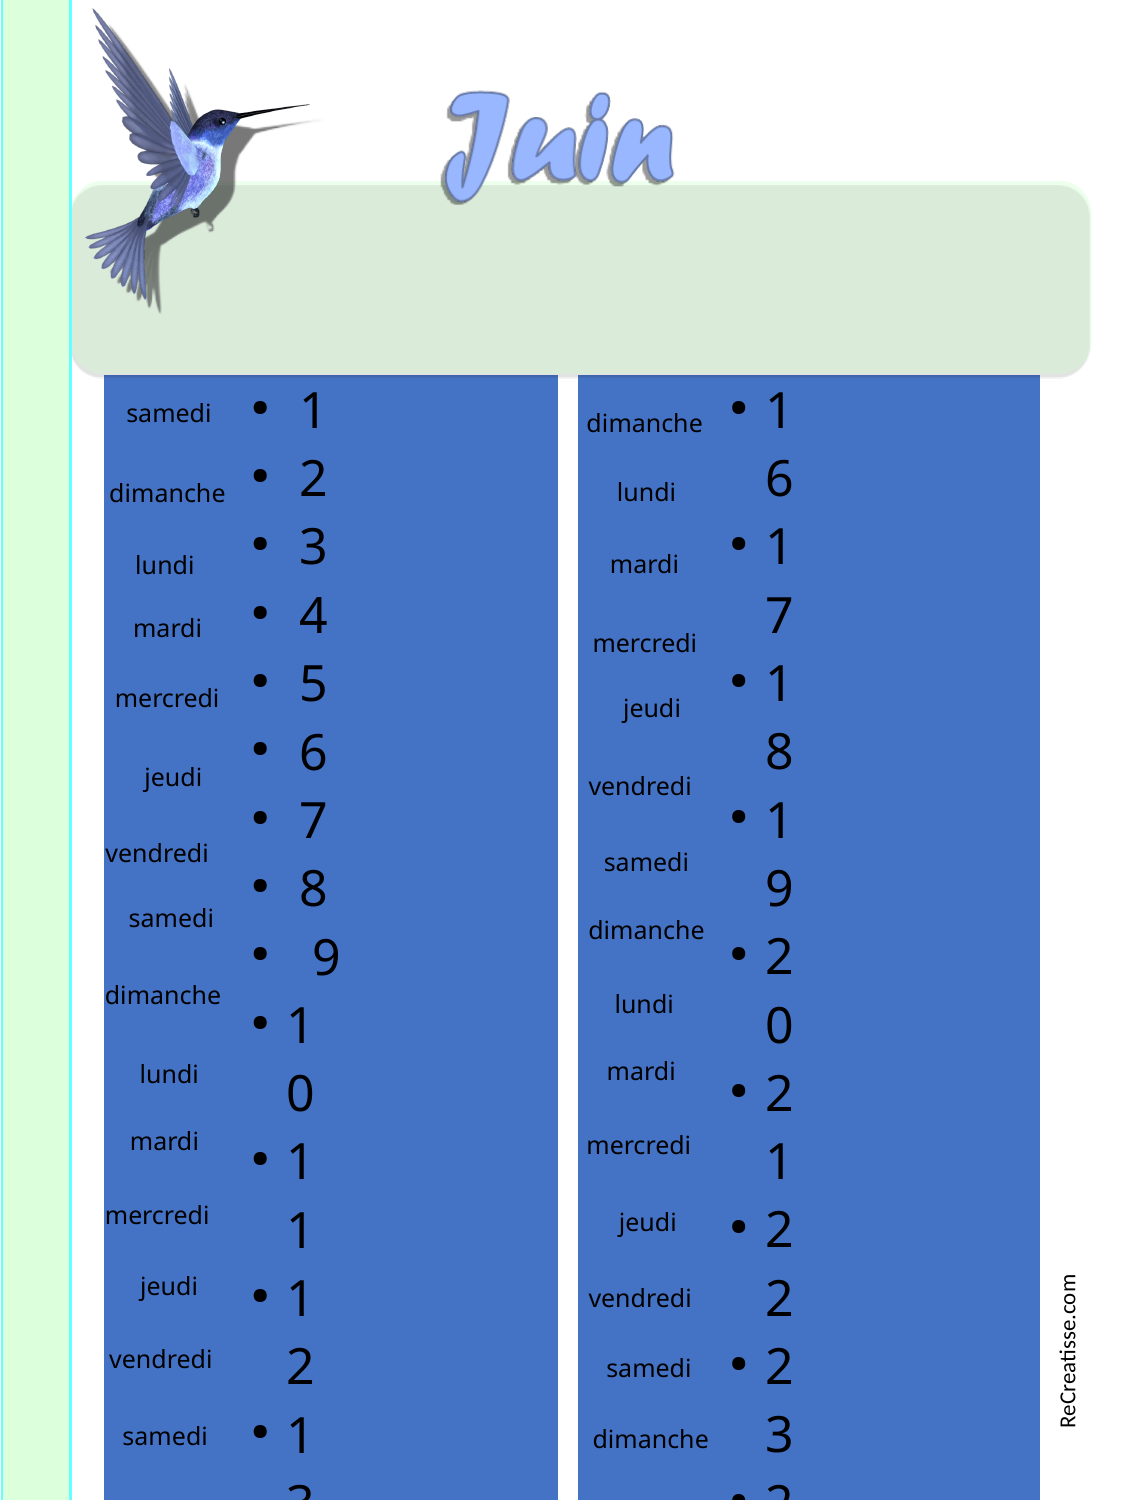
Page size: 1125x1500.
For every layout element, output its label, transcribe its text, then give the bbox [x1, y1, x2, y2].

table_cell [104, 580, 251, 648]
table_cell 19 [730, 785, 817, 921]
table_cell [104, 443, 251, 512]
text_box samedi [591, 1345, 707, 1390]
table_cell 22 [730, 1194, 817, 1331]
table_cell 24 [730, 1468, 817, 1500]
text_box dimanche [94, 470, 241, 515]
table_cell [342, 853, 558, 921]
table_cell [342, 990, 558, 1126]
text_box dimanche [90, 972, 237, 1017]
table_cell [342, 785, 558, 853]
table_cell [104, 512, 251, 580]
table_cell [342, 648, 558, 717]
picture [428, 50, 1067, 217]
table_cell 21 [730, 1058, 817, 1194]
table_cell [104, 921, 251, 990]
table_cell 10 [251, 990, 342, 1126]
table_cell 5 [251, 648, 342, 717]
table_cell [342, 717, 558, 785]
text_box jeudi [608, 685, 696, 730]
text_box lundi [120, 542, 210, 587]
table_cell 18 [730, 648, 817, 785]
text_box mardi [592, 1048, 691, 1093]
table_cell 8 [251, 853, 342, 921]
text_box dimanche [571, 400, 718, 445]
text_box vendredi [90, 830, 224, 875]
table_cell [578, 785, 730, 921]
table_cell [578, 511, 730, 648]
table_cell [817, 785, 1040, 921]
table_cell [342, 1263, 558, 1400]
table_cell 20 [730, 921, 817, 1058]
text_box mercredi [100, 675, 235, 720]
text_box dimanche [573, 907, 720, 952]
picture [85, 8, 310, 300]
table_cell [817, 511, 1040, 648]
table_cell [578, 1331, 730, 1468]
table_cell [104, 785, 251, 853]
text_box samedi [114, 895, 229, 940]
text_box ReCreatisse.com [1045, 1259, 1088, 1443]
table_cell [578, 1058, 730, 1194]
table_header [342, 375, 558, 443]
table_cell [817, 1058, 1040, 1194]
text_box vendredi [574, 763, 707, 808]
table_cell [342, 580, 558, 648]
table_cell [578, 921, 730, 1058]
table_cell [104, 717, 251, 785]
table_cell [578, 648, 730, 785]
text_box lundi [602, 469, 692, 514]
text_box vendredi [574, 1275, 707, 1320]
table_header [578, 375, 730, 511]
table_cell [104, 853, 251, 921]
table_cell 23 [730, 1331, 817, 1468]
table_cell 4 [251, 580, 342, 648]
text_box lundi [600, 981, 689, 1026]
text_box mardi [115, 1118, 214, 1163]
text_box [2, 0, 1092, 1500]
text_box samedi [589, 839, 704, 884]
table_cell [817, 648, 1040, 785]
text_box mercredi [578, 620, 713, 665]
table_cell [817, 1331, 1040, 1468]
text_box mercredi [572, 1122, 707, 1167]
table_cell [817, 921, 1040, 1058]
table_header 1 [251, 375, 342, 443]
table_cell [104, 648, 251, 717]
text_box jeudi [125, 1263, 213, 1308]
table_cell [342, 921, 558, 990]
table_cell [578, 1194, 730, 1331]
text_box lundi [125, 1051, 214, 1096]
table_cell [104, 990, 251, 1126]
table_cell 2 [251, 443, 342, 512]
table_cell [342, 512, 558, 580]
table_cell 9 [251, 921, 342, 990]
table_cell [342, 443, 558, 512]
text_box jeudi [604, 1199, 692, 1244]
text_box dimanche [578, 1417, 724, 1462]
table_cell 3 [251, 512, 342, 580]
text_box samedi [107, 1413, 223, 1458]
table_cell 13 [251, 1400, 342, 1500]
text_box mercredi [90, 1192, 225, 1237]
text_box samedi [111, 390, 227, 436]
table_cell 7 [251, 785, 342, 853]
table_header [817, 375, 1040, 511]
text_box jeudi [129, 754, 218, 799]
table_header 16 [730, 375, 817, 511]
table_cell [104, 1126, 251, 1263]
text_box mardi [595, 541, 694, 586]
table_cell 17 [730, 511, 817, 648]
text_box vendredi [94, 1336, 228, 1381]
table_cell [342, 1126, 558, 1263]
table_header [104, 375, 251, 443]
table_cell [817, 1468, 1040, 1500]
table_cell [342, 1400, 558, 1500]
table_cell [817, 1194, 1040, 1331]
table_cell [104, 1263, 251, 1400]
table_cell 12 [251, 1263, 342, 1400]
table_cell 11 [251, 1126, 342, 1263]
table_cell [578, 1468, 730, 1500]
table_cell 6 [251, 717, 342, 785]
text_box mardi [118, 605, 218, 650]
table_cell [104, 1400, 251, 1500]
